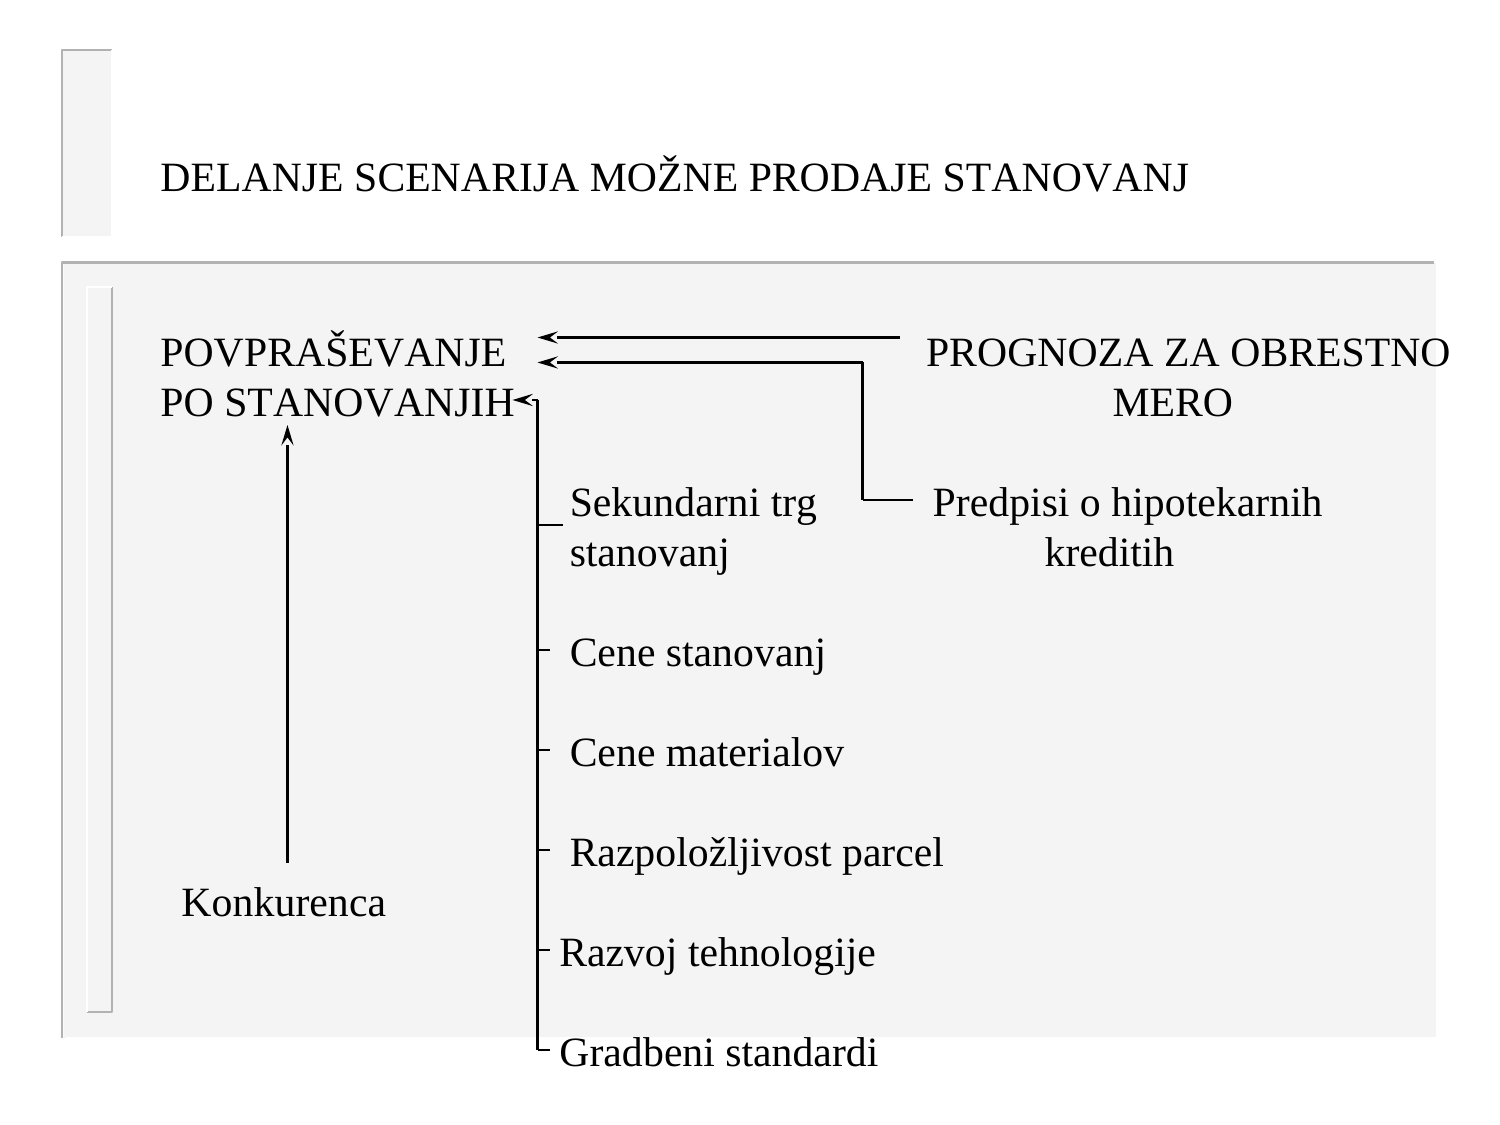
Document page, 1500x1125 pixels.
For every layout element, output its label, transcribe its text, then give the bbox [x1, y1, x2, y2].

text_box DELANJE SCENARIJA MOŽNE PRODAJE STANOVANJ [145, 142, 1206, 208]
text_box POVPRAŠEVANJE PROGNOZA ZA OBRESTNO PO STANOVANJIH MERO Sekundarni trg Predpisi o hipotekarnih stanovanj kreditih Cene stanovanj Cene materialov Razpoložljivost parcel Konkurenca Razvoj tehnologije Gradbeni standardi [145, 317, 1467, 1083]
